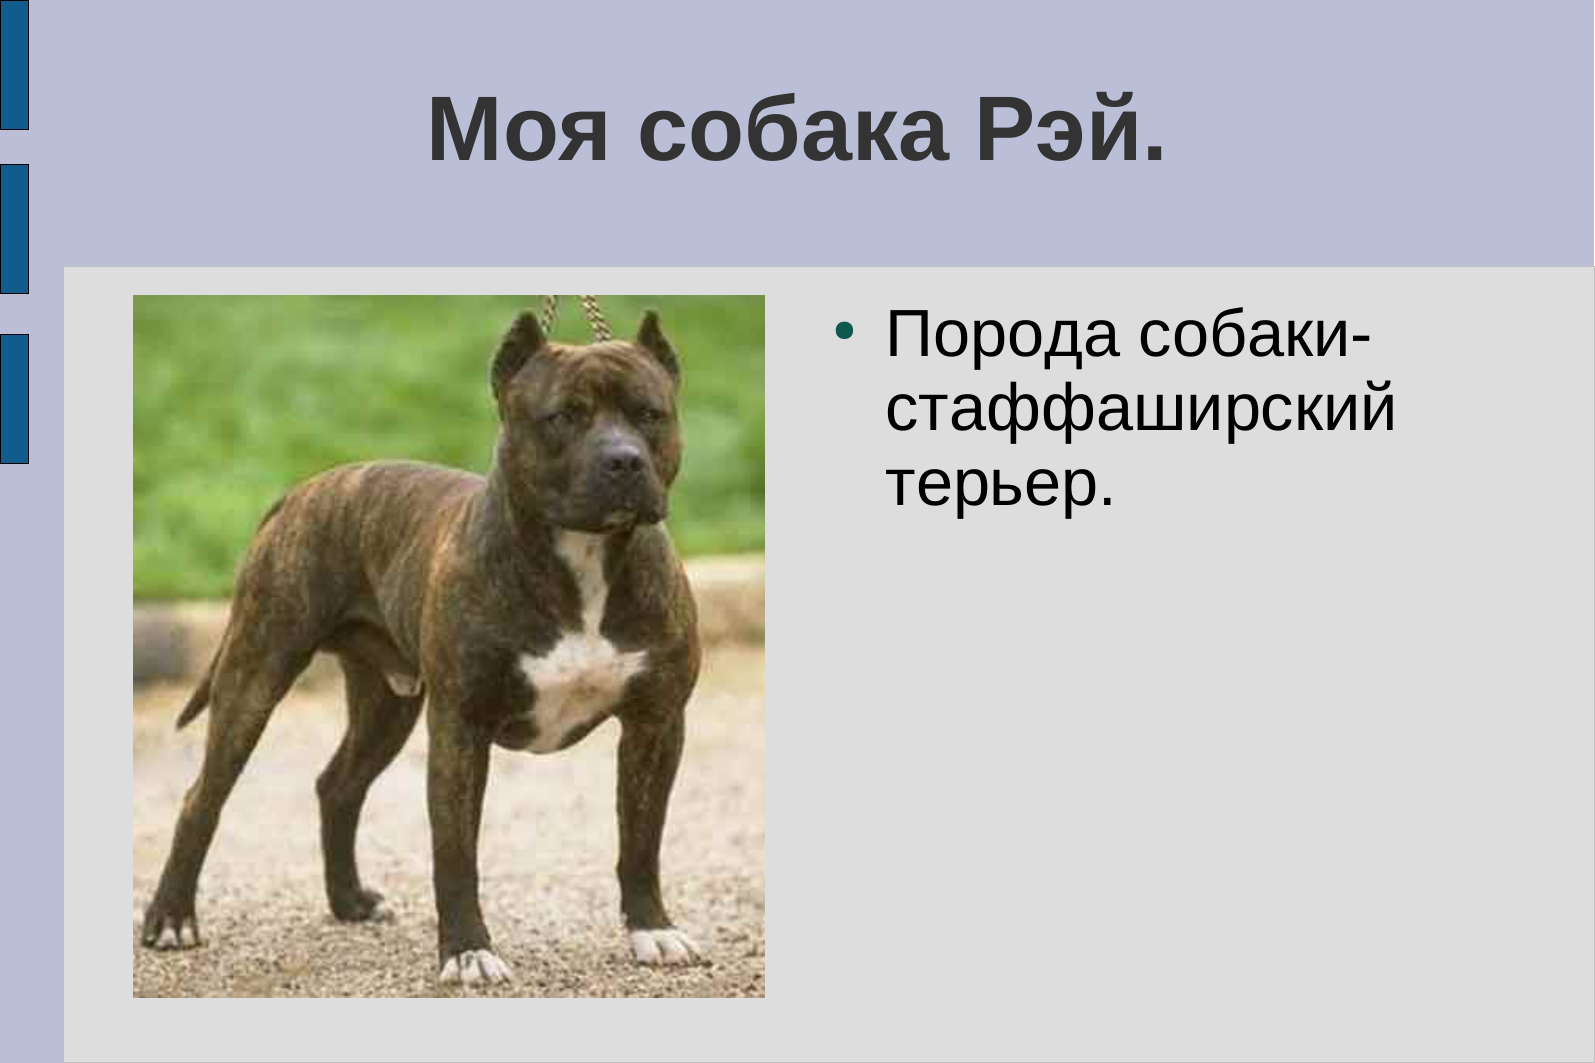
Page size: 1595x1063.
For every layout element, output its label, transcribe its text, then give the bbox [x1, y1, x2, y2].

list Порода собаки- стаффаширский терьер. [814, 295, 1480, 998]
picture [133, 295, 765, 998]
title Моя собака Рэй. [117, 39, 1479, 218]
